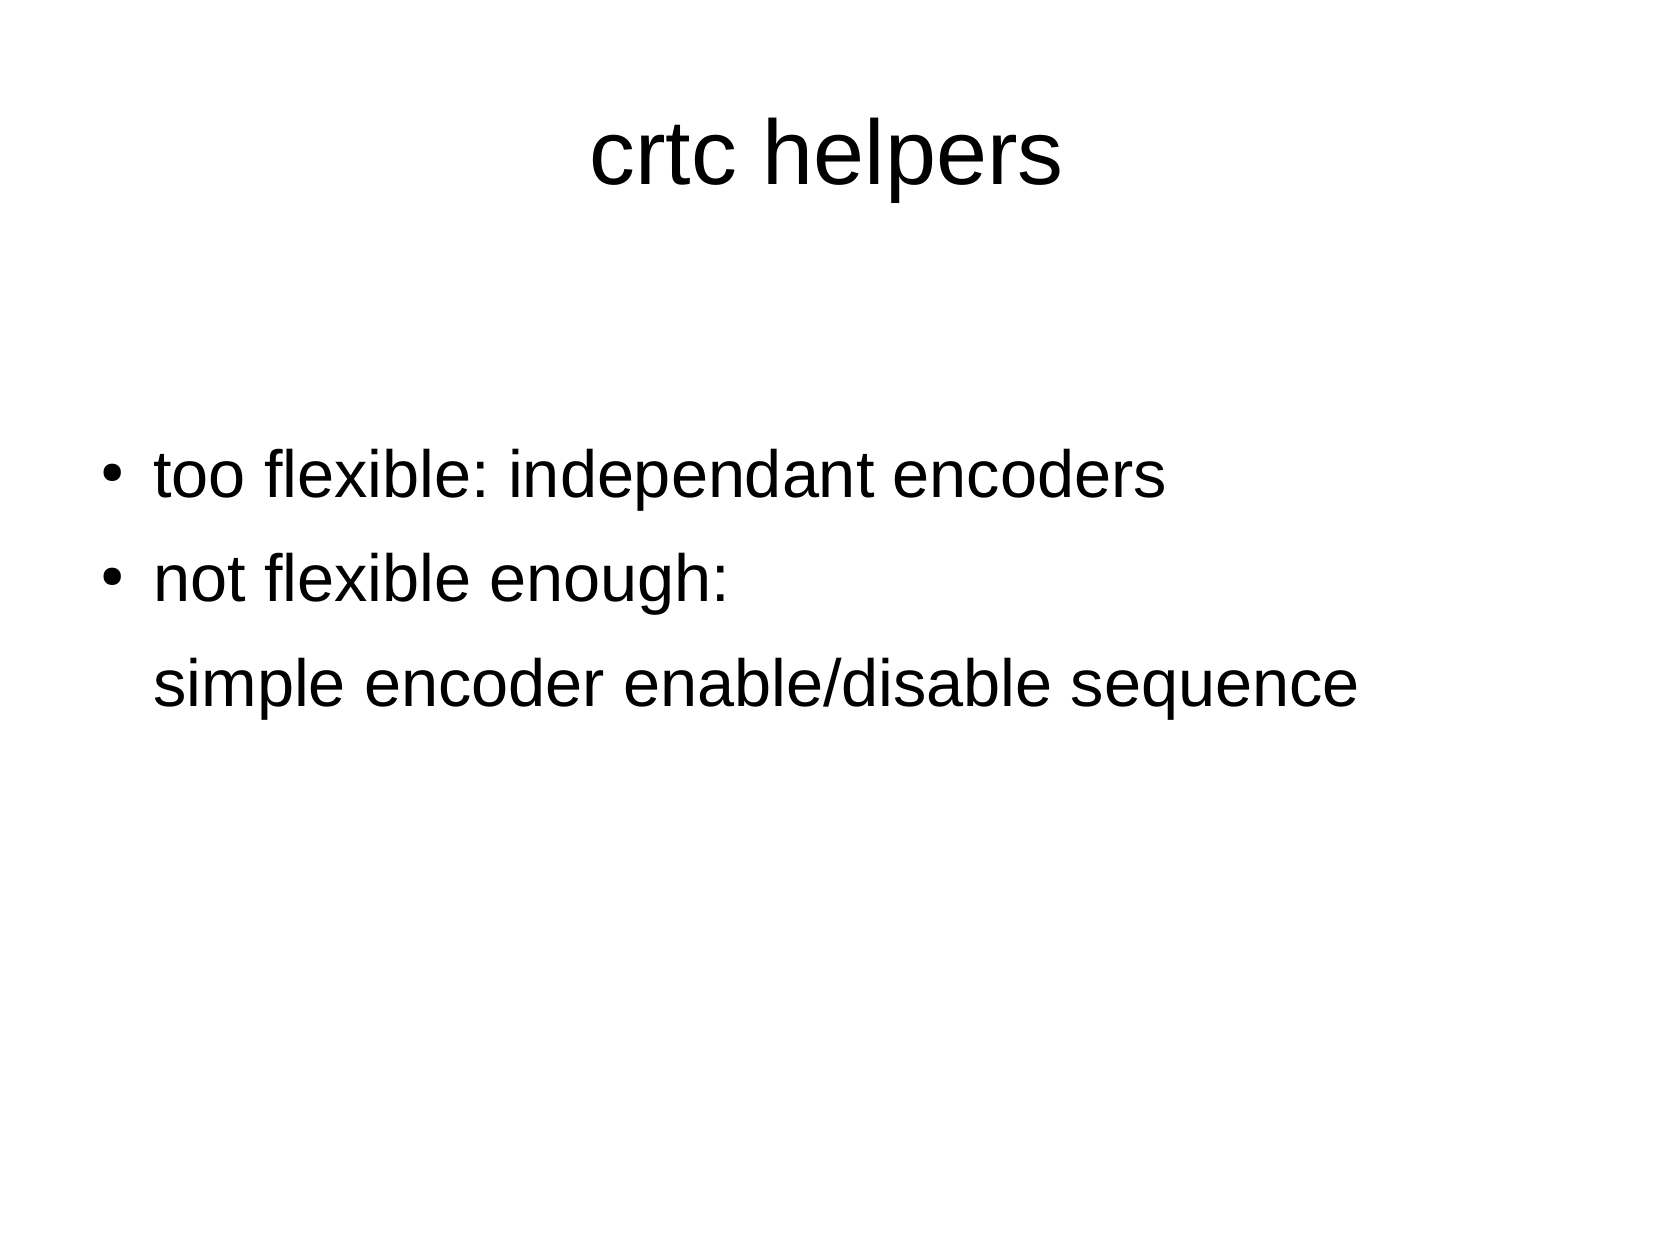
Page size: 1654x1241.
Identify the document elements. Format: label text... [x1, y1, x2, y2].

title crtc helpers [82, 49, 1571, 257]
list too flexible: independant encoders not flexible enough: simple encoder enable/disable sequence [82, 437, 1571, 1074]
